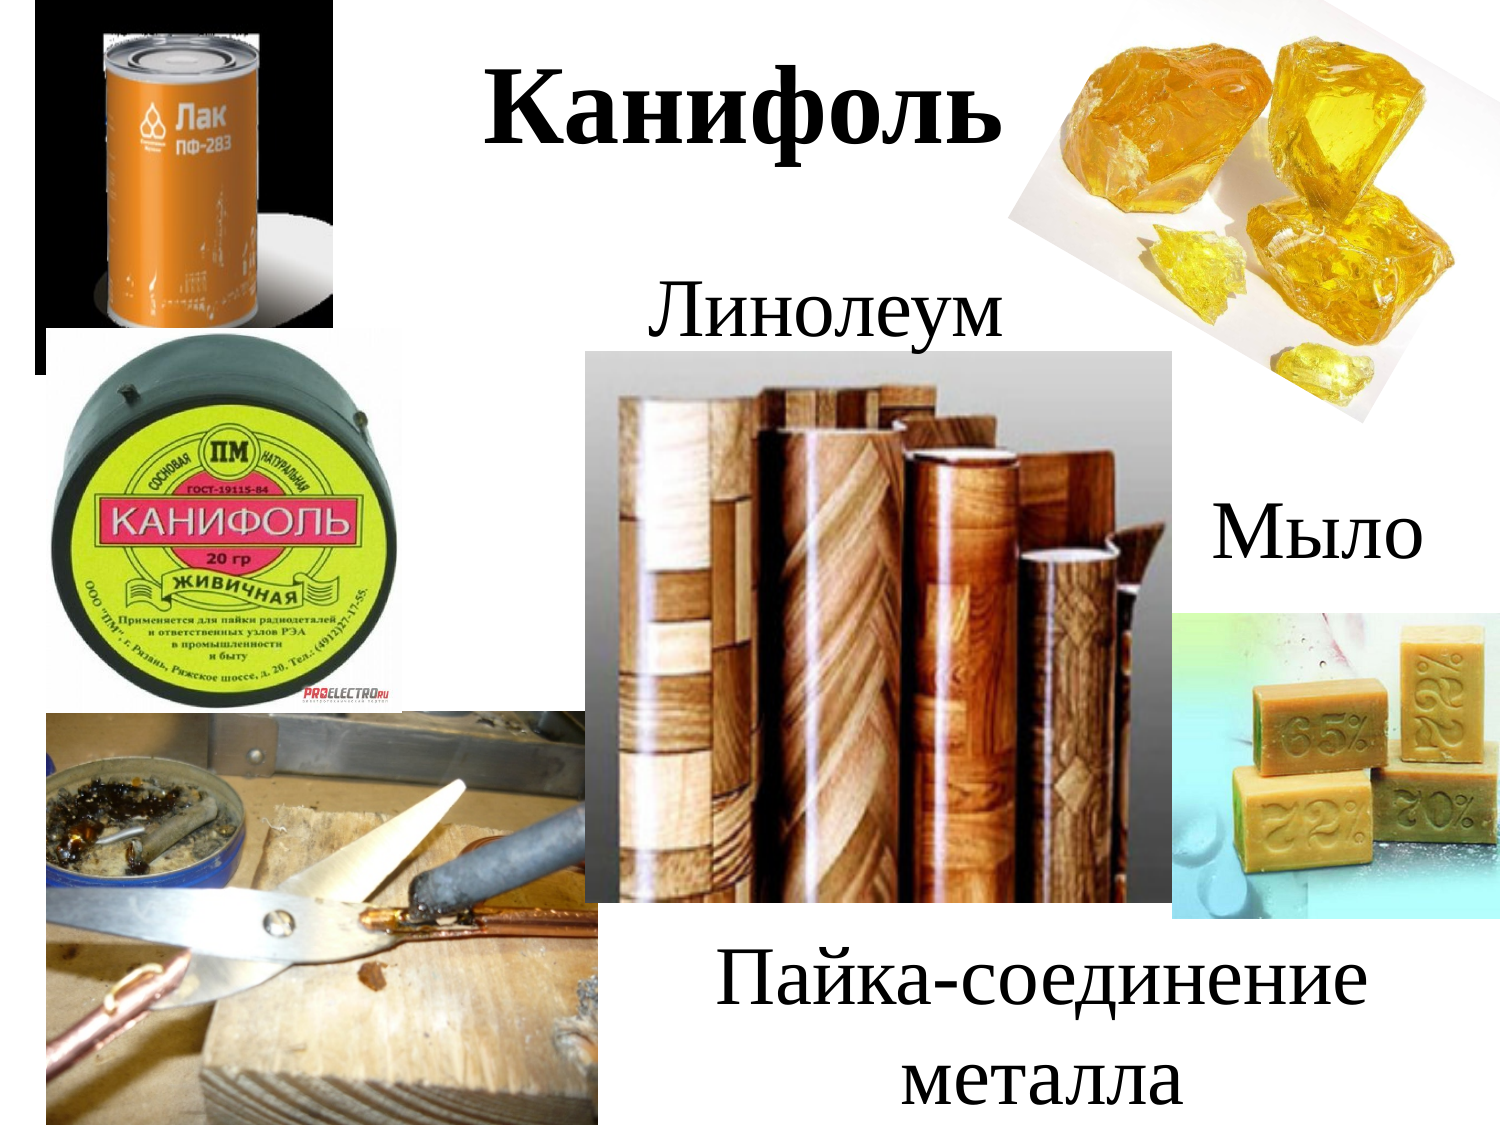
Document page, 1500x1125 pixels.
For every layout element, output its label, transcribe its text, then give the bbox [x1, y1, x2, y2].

text_box Пайка-соединение металла [609, 913, 1477, 1125]
picture [35, 0, 1500, 1125]
text_box Канифоль [374, 23, 1114, 174]
picture [1007, 0, 1500, 424]
text_box Мыло [1171, 468, 1465, 583]
text_box Линолеум [538, 246, 1114, 361]
